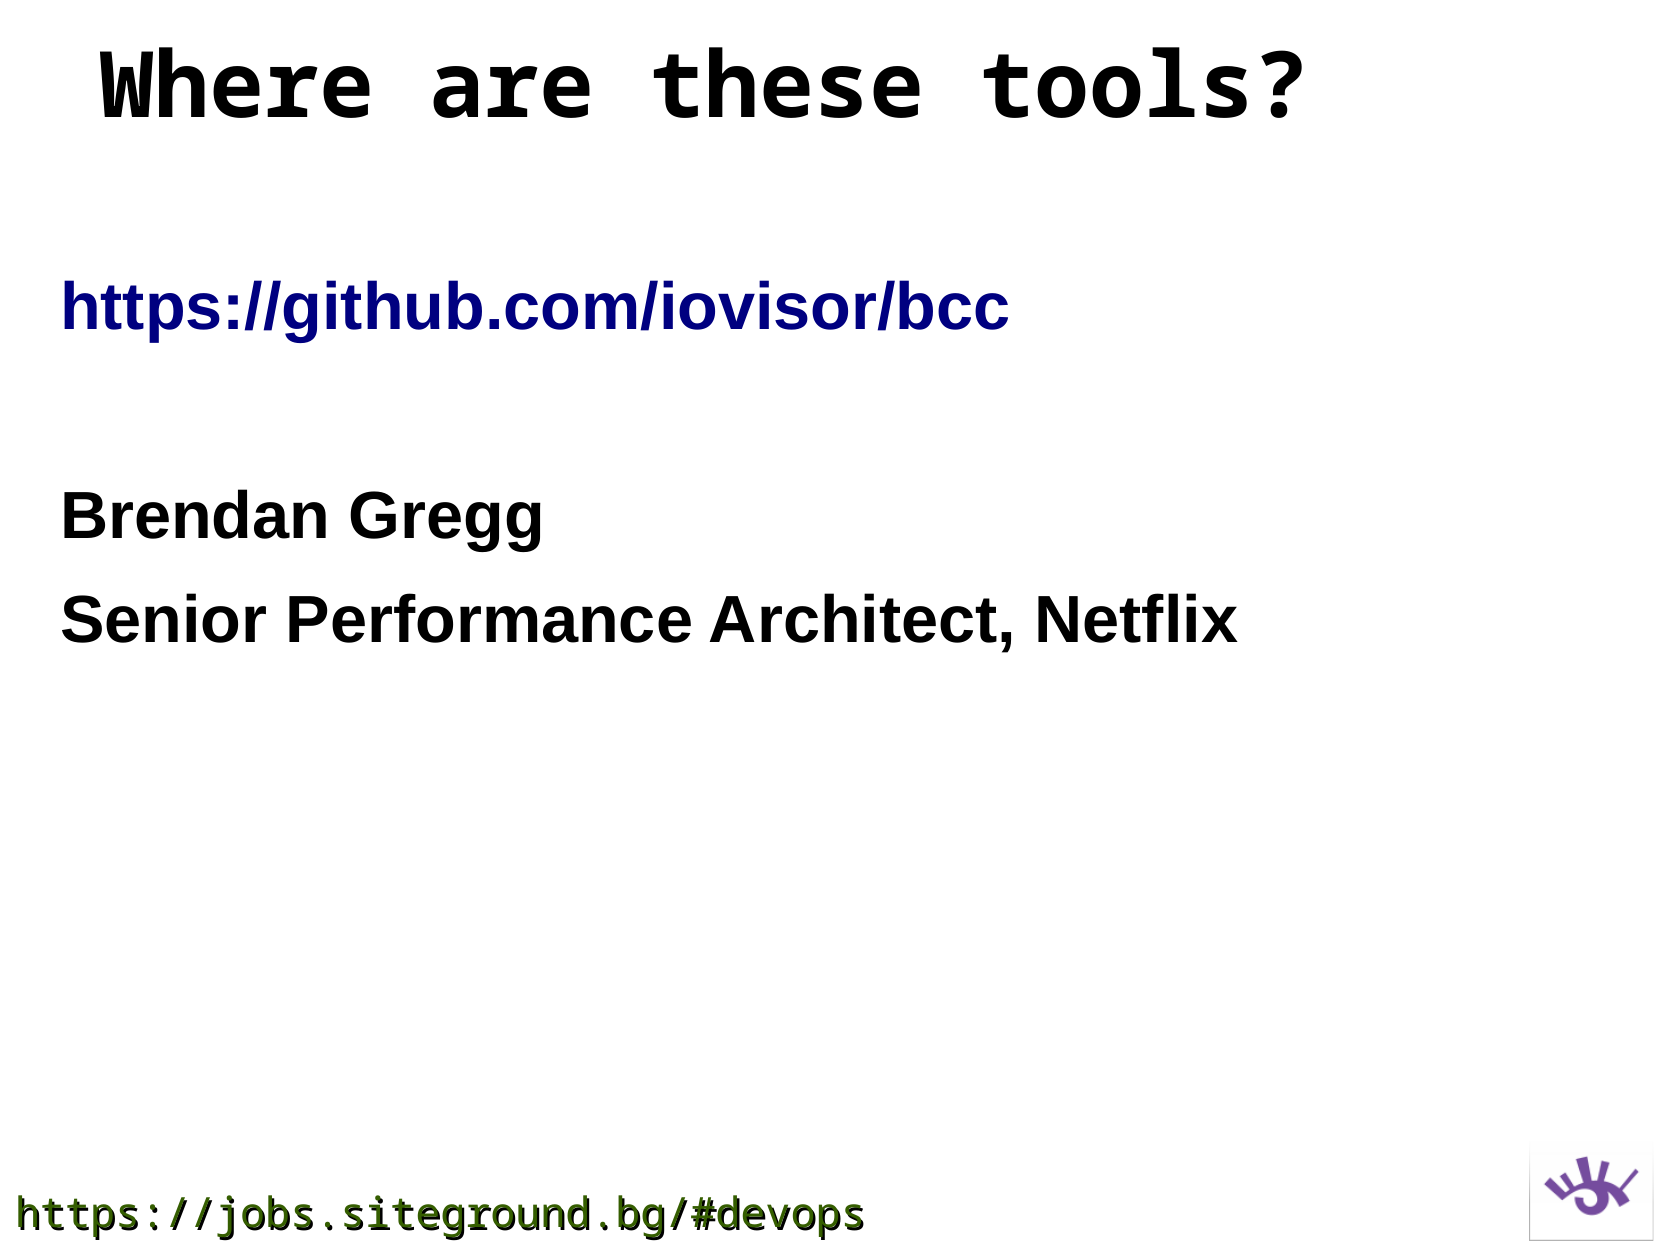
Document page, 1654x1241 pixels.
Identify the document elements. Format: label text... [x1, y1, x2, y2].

title Where are these tools? [75, 27, 1336, 137]
list https://github.com/iovisor/bcc Brendan Gregg Senior Performance Architect, Netflix [60, 165, 1606, 1216]
picture [1529, 1134, 1654, 1241]
text_box https://jobs.siteground.bg/#devops [0, 1175, 889, 1240]
